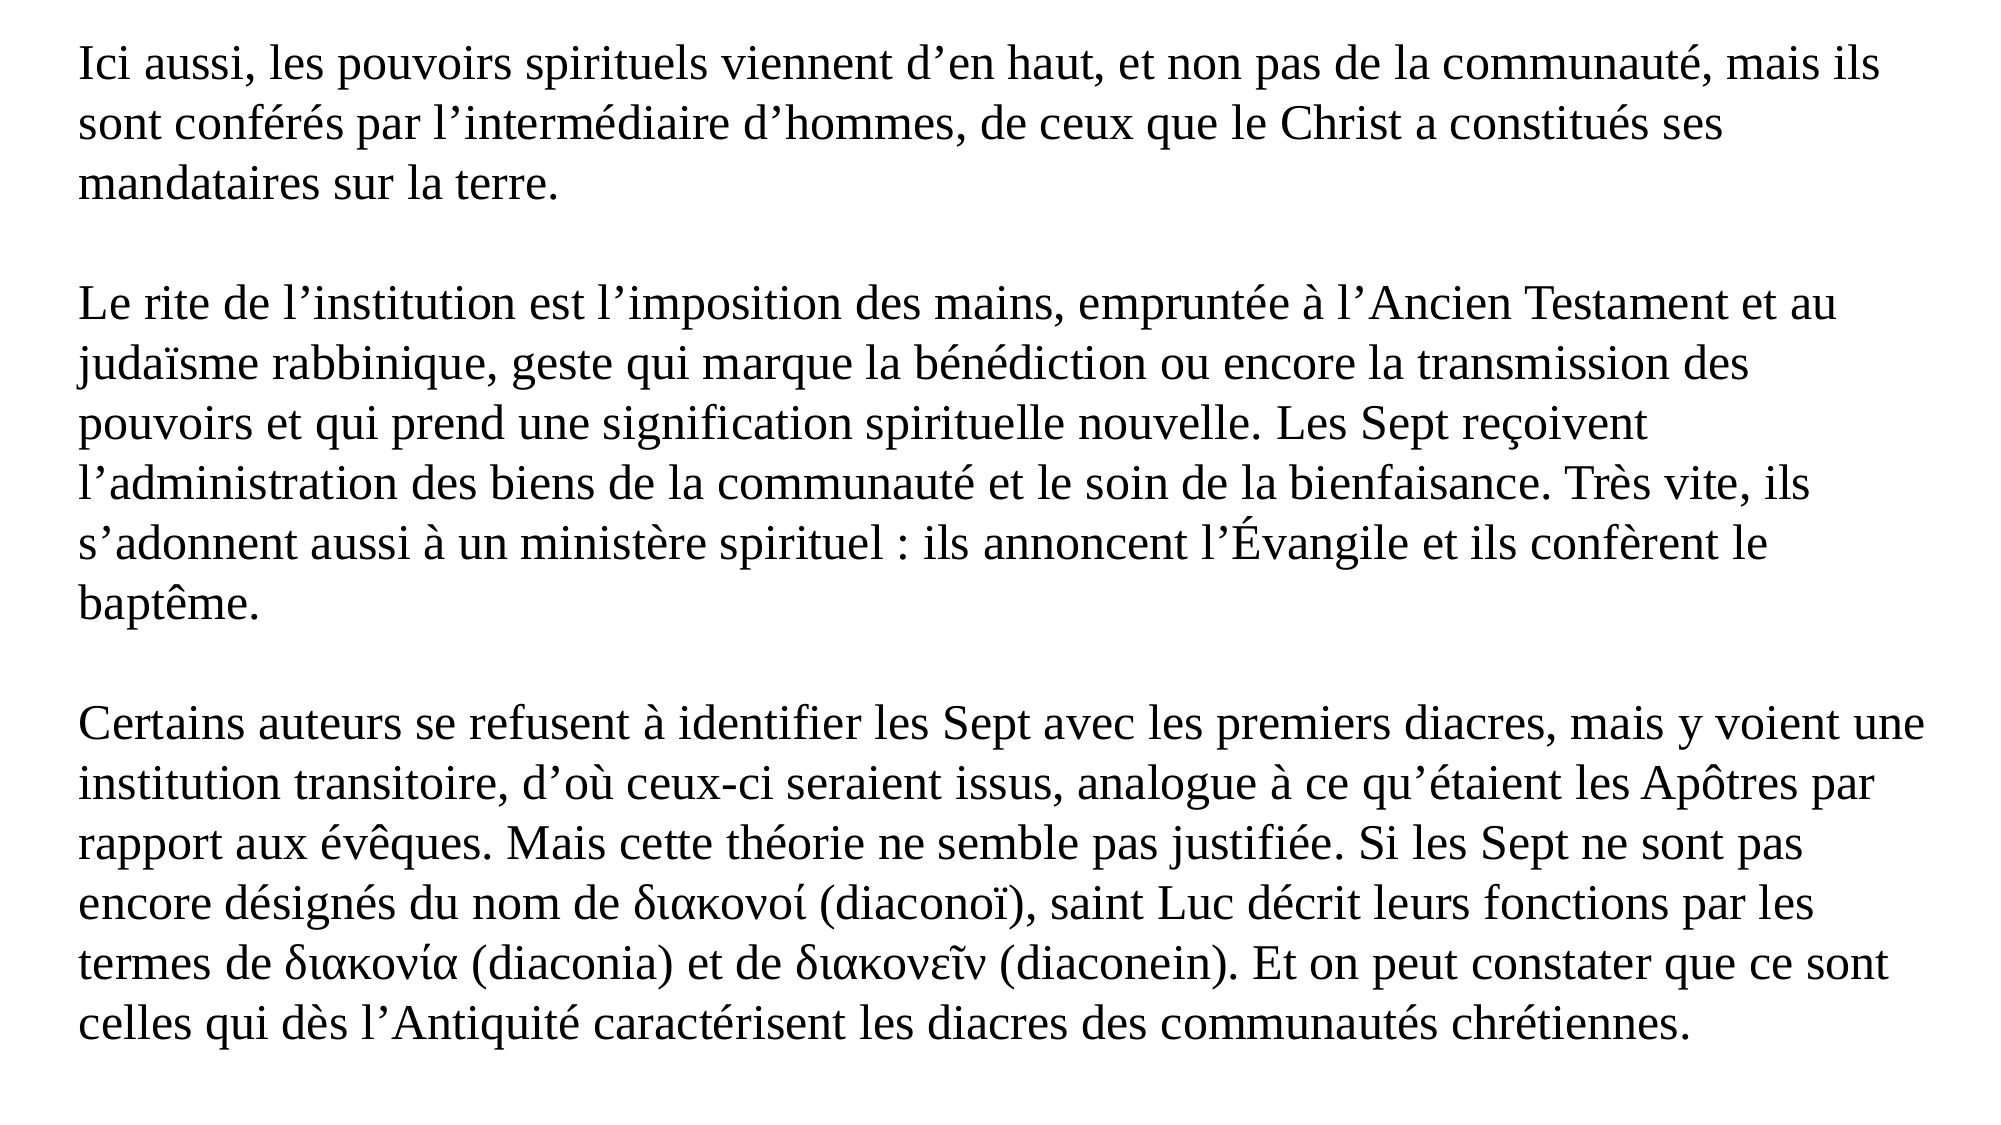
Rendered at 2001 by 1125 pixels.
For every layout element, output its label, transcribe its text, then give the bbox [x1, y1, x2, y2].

text_box Ici aussi, les pouvoirs spirituels viennent d’en haut, et non pas de la communauté, mais ils sont conférés par l’intermédiaire d’hommes, de ceux que le Christ a constitués ses mandataires sur la terre. Le rite de l’institution est l’imposition des mains, empruntée à l’Ancien Testament et au judaïsme rabbinique, geste qui marque la bénédiction ou encore la transmission des pouvoirs et qui prend une signification spirituelle nouvelle. Les Sept reçoivent l’administration des biens de la communauté et le soin de la bienfaisance. Très vite, ils s’adonnent aussi à un ministère spirituel : ils annoncent l’Évangile et ils confèrent le baptême. Certains auteurs se refusent à identifier les Sept avec les premiers diacres, mais y voient une institution transitoire, d’où ceux-ci seraient issus, analogue à ce qu’étaient les Apôtres par rapport aux évêques. Mais cette théorie ne semble pas justifiée. Si les Sept ne sont pas encore désignés du nom de διακονοί (diaconoï), saint Luc décrit leurs fonctions par les termes de διακονία (diaconia) et de διακονεῖν (diaconein). Et on peut constater que ce sont celles qui dès l’Antiquité caractérisent les diacres des communautés chrétiennes. [64, 22, 1948, 1068]
